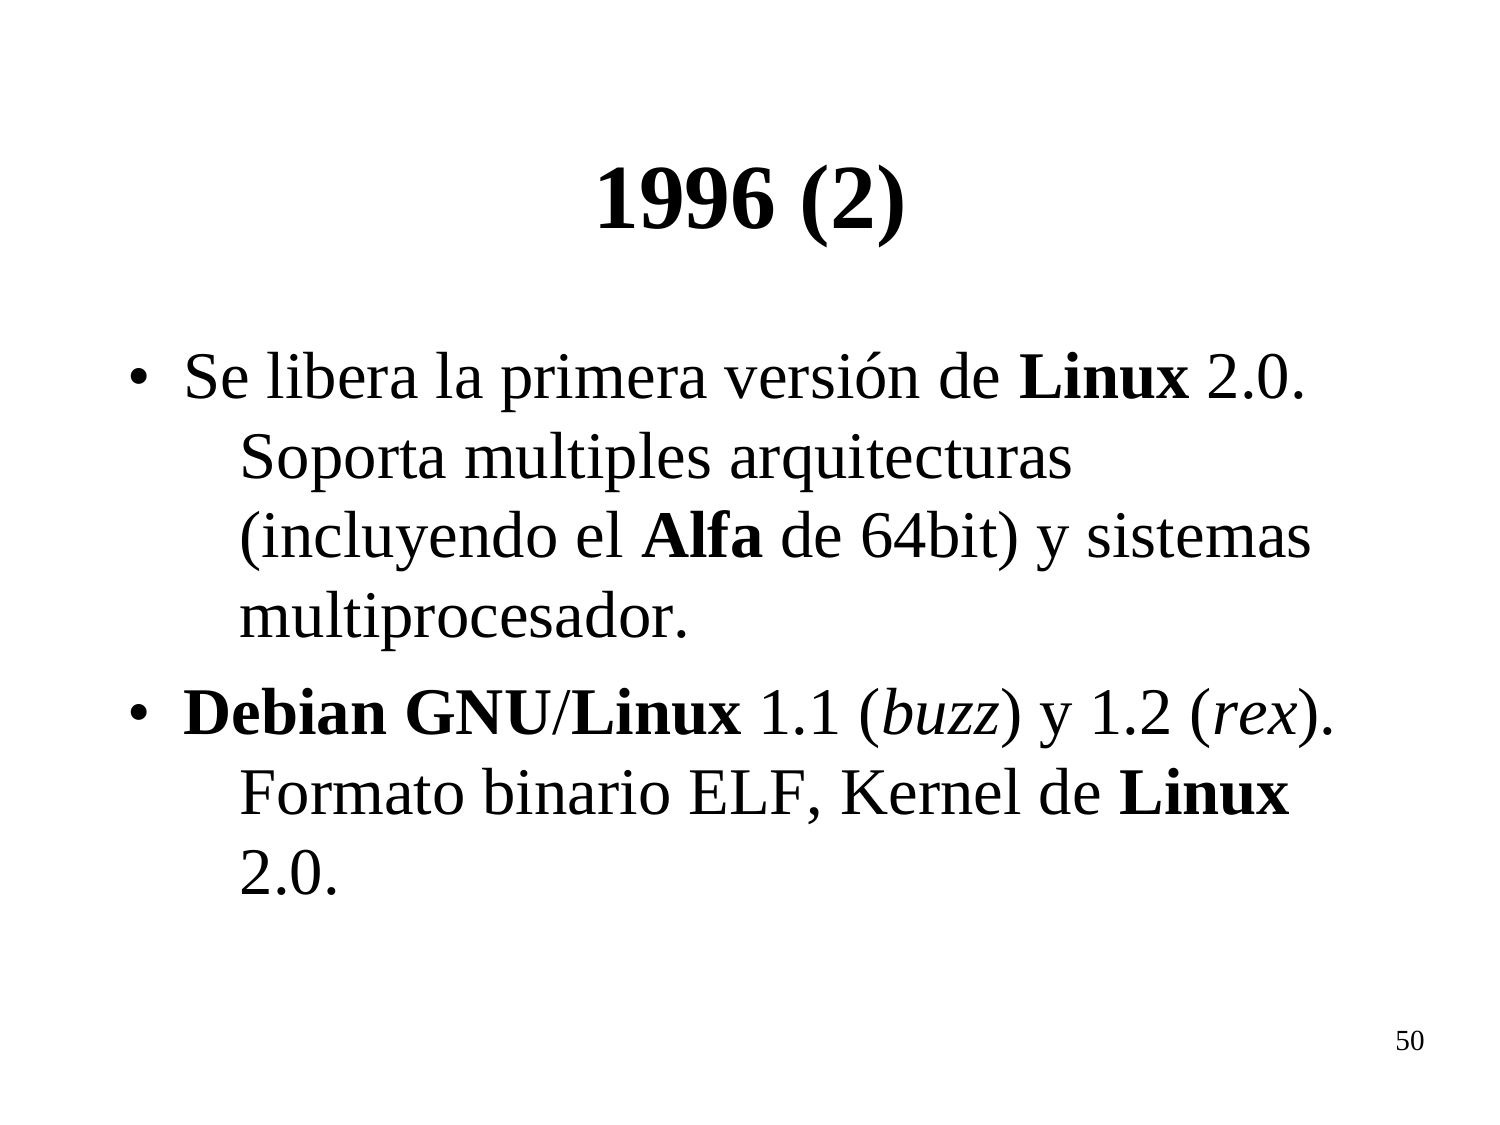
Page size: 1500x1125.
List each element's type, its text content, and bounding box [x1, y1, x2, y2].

title 1996 (2) [112, 99, 1388, 288]
list Se libera la primera versión de Linux 2.0. Soporta multiples arquitecturas (incluyendo el Alfa de 64bit) y sistemas multiprocesador. Debian GNU/Linux 1.1 (buzz) y 1.2 (rex). Formato binario ELF, Kernel de Linux 2.0. [112, 324, 1388, 1000]
